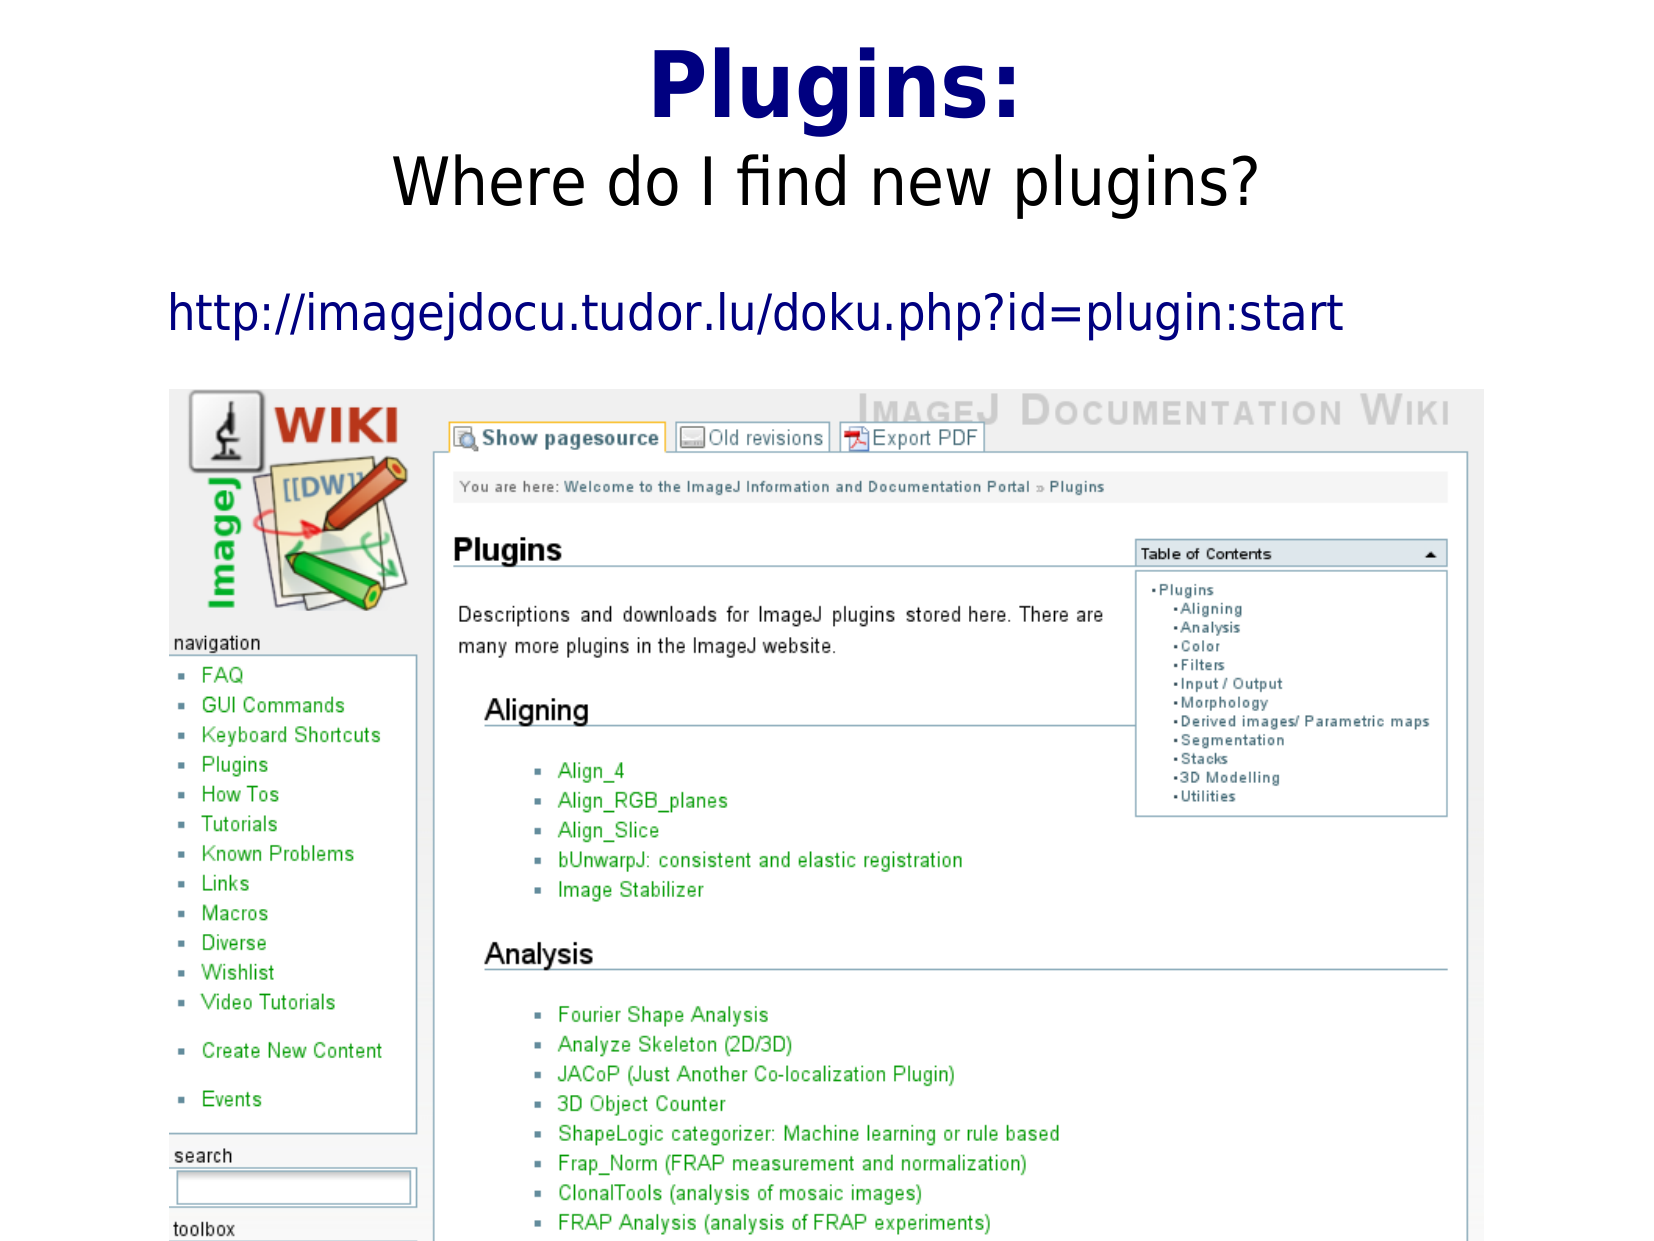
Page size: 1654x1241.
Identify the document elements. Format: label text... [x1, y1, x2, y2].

title Plugins: [82, 31, 1571, 141]
text_box http://imagejdocu.tudor.lu/doku.php?id=plugin:start [152, 276, 1501, 350]
picture [169, 389, 1484, 1241]
title Where do I find new plugins? [82, 141, 1571, 287]
